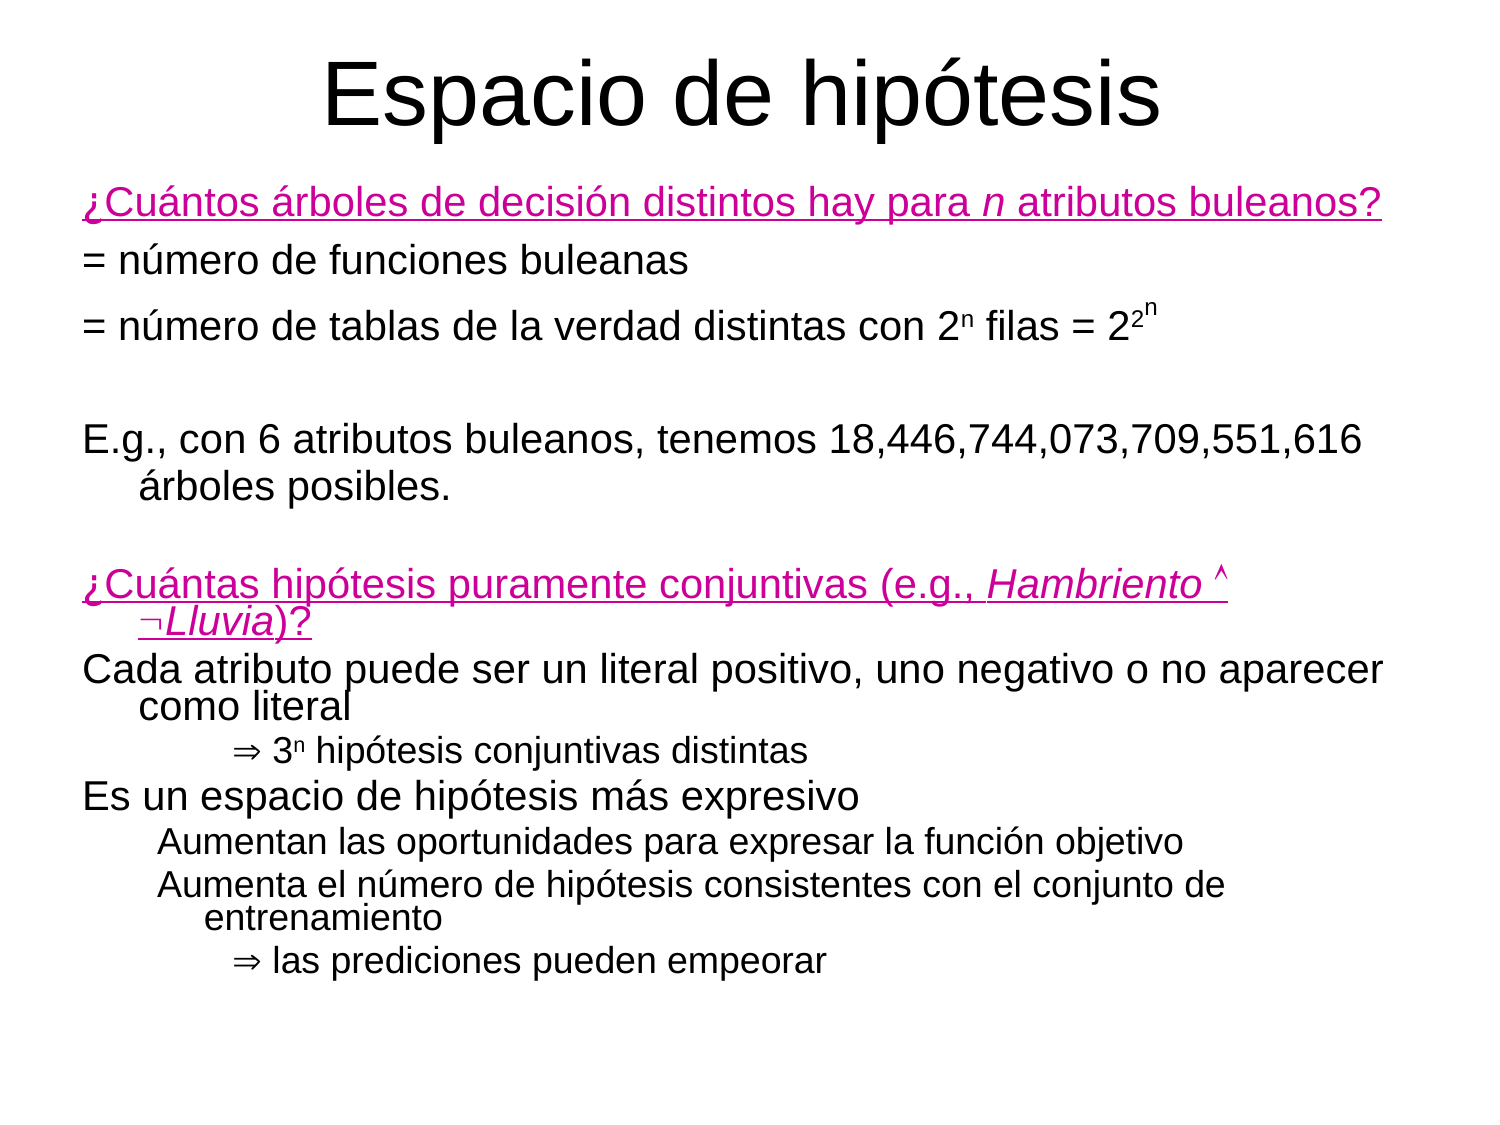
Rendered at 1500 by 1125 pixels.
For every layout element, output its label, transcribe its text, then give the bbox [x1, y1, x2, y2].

list ¿Cuántos árboles de decisión distintos hay para n atributos buleanos? = número de funciones buleanas = número de tablas de la verdad distintas con 2n filas = 22n E.g., con 6 atributos buleanos, tenemos 18,446,744,073,709,551,616 árboles posibles. ¿Cuántas hipótesis puramente conjuntivas (e.g., Hambriento  Lluvia)? Cada atributo puede ser un literal positivo, uno negativo o no aparecer como literal  3n hipótesis conjuntivas distintas Es un espacio de hipótesis más expresivo Aumentan las oportunidades para expresar la función objetivo Aumenta el número de hipótesis consistentes con el conjunto de entrenamiento  las prediciones pueden empeorar [67, 169, 1418, 1079]
title Espacio de hipótesis [67, 0, 1418, 169]
